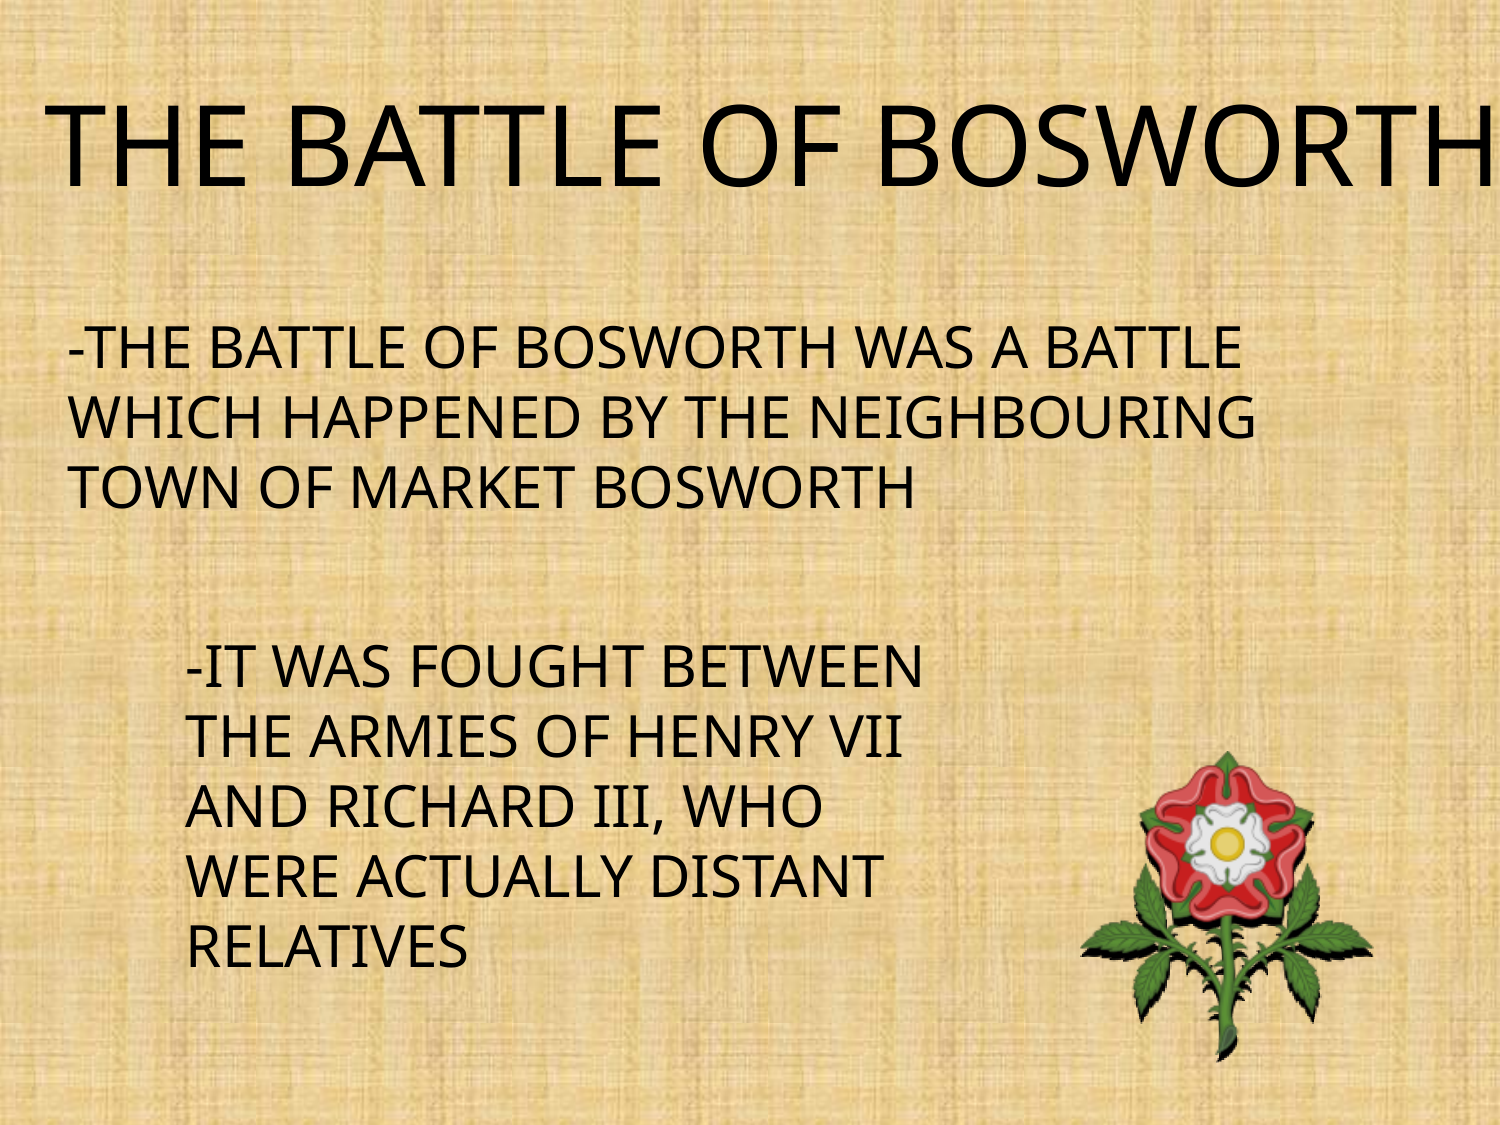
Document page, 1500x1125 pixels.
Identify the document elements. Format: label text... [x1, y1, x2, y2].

text_box -IT WAS FOUGHT BETWEEN THE ARMIES OF HENRY VII AND RICHARD III, WHO WERE ACTUALLY DISTANT RELATIVES [171, 621, 1010, 987]
picture [0, 0, 1500, 1125]
text_box -THE BATTLE OF BOSWORTH WAS A BATTLE WHICH HAPPENED BY THE NEIGHBOURING TOWN OF MARKET BOSWORTH [53, 302, 1365, 528]
text_box THE BATTLE OF BOSWORTH [29, 66, 1500, 217]
